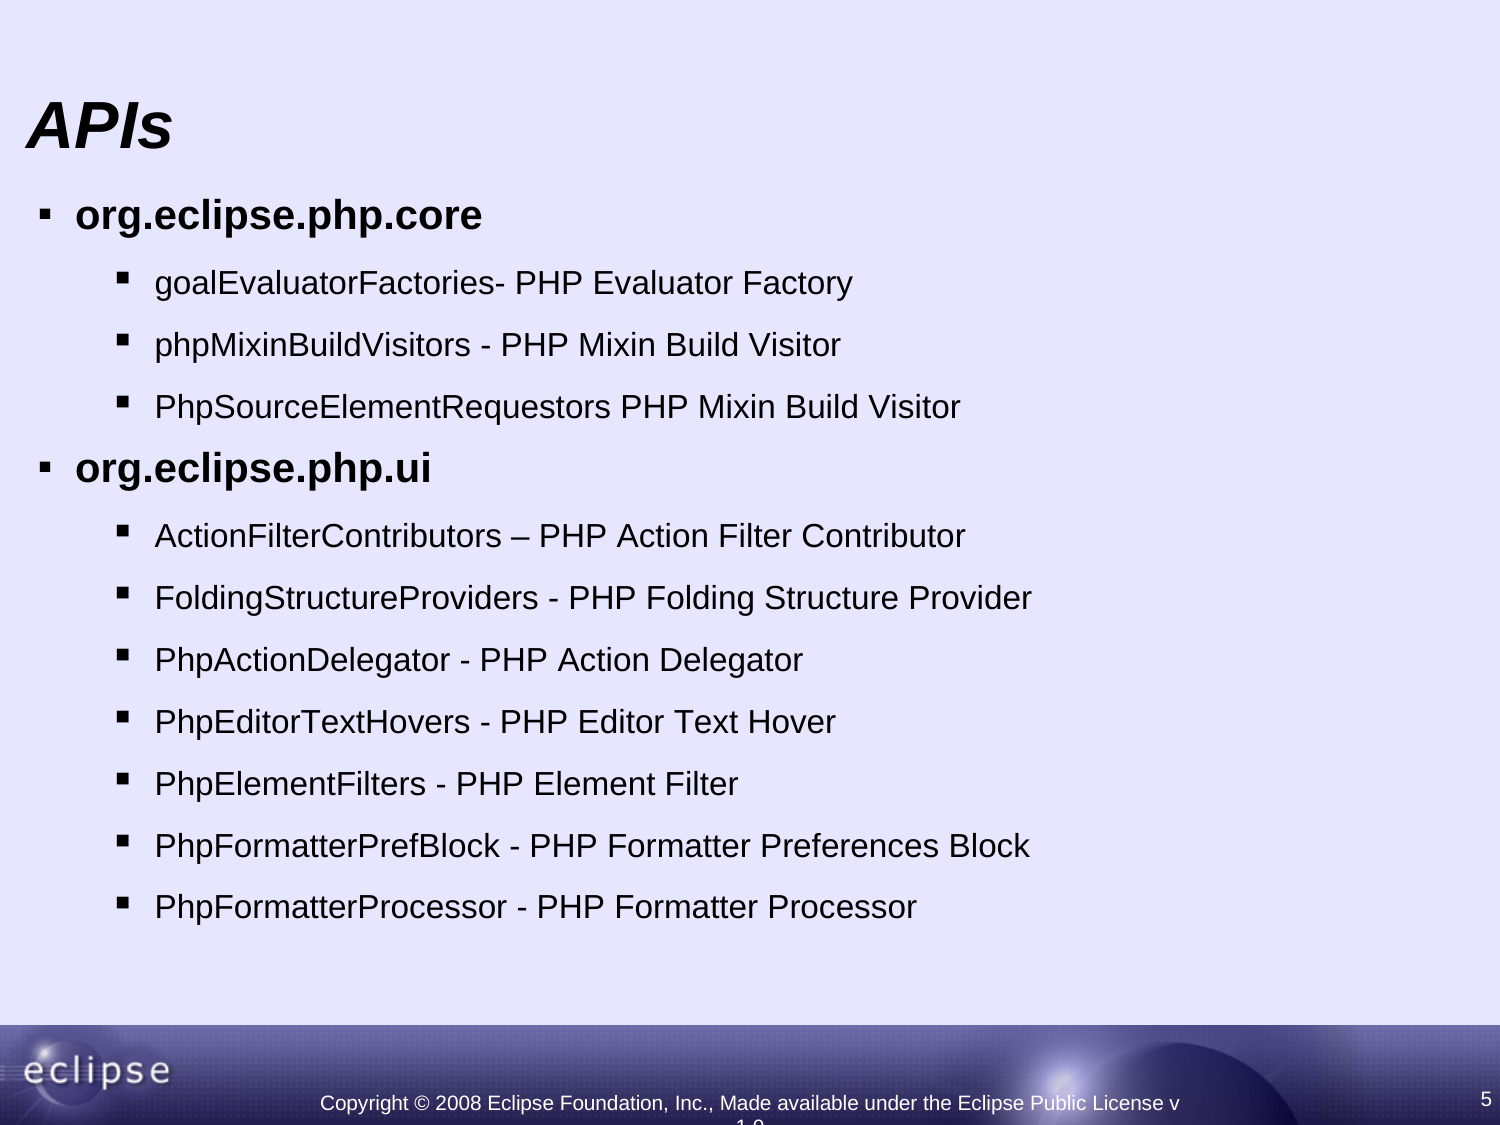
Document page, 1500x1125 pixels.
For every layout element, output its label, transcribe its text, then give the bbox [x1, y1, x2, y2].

list org.eclipse.php.core goalEvaluatorFactories- PHP Evaluator Factory phpMixinBuildVisitors - PHP Mixin Build Visitor PhpSourceElementRequestors PHP Mixin Build Visitor org.eclipse.php.ui ActionFilterContributors – PHP Action Filter Contributor FoldingStructureProviders - PHP Folding Structure Provider PhpActionDelegator - PHP Action Delegator PhpEditorTextHovers - PHP Editor Text Hover PhpElementFilters - PHP Element Filter PhpFormatterPrefBlock - PHP Formatter Preferences Block PhpFormatterProcessor - PHP Formatter Processor [37, 191, 1463, 1025]
title APIs [26, 84, 1474, 172]
picture [0, 1025, 1500, 1125]
